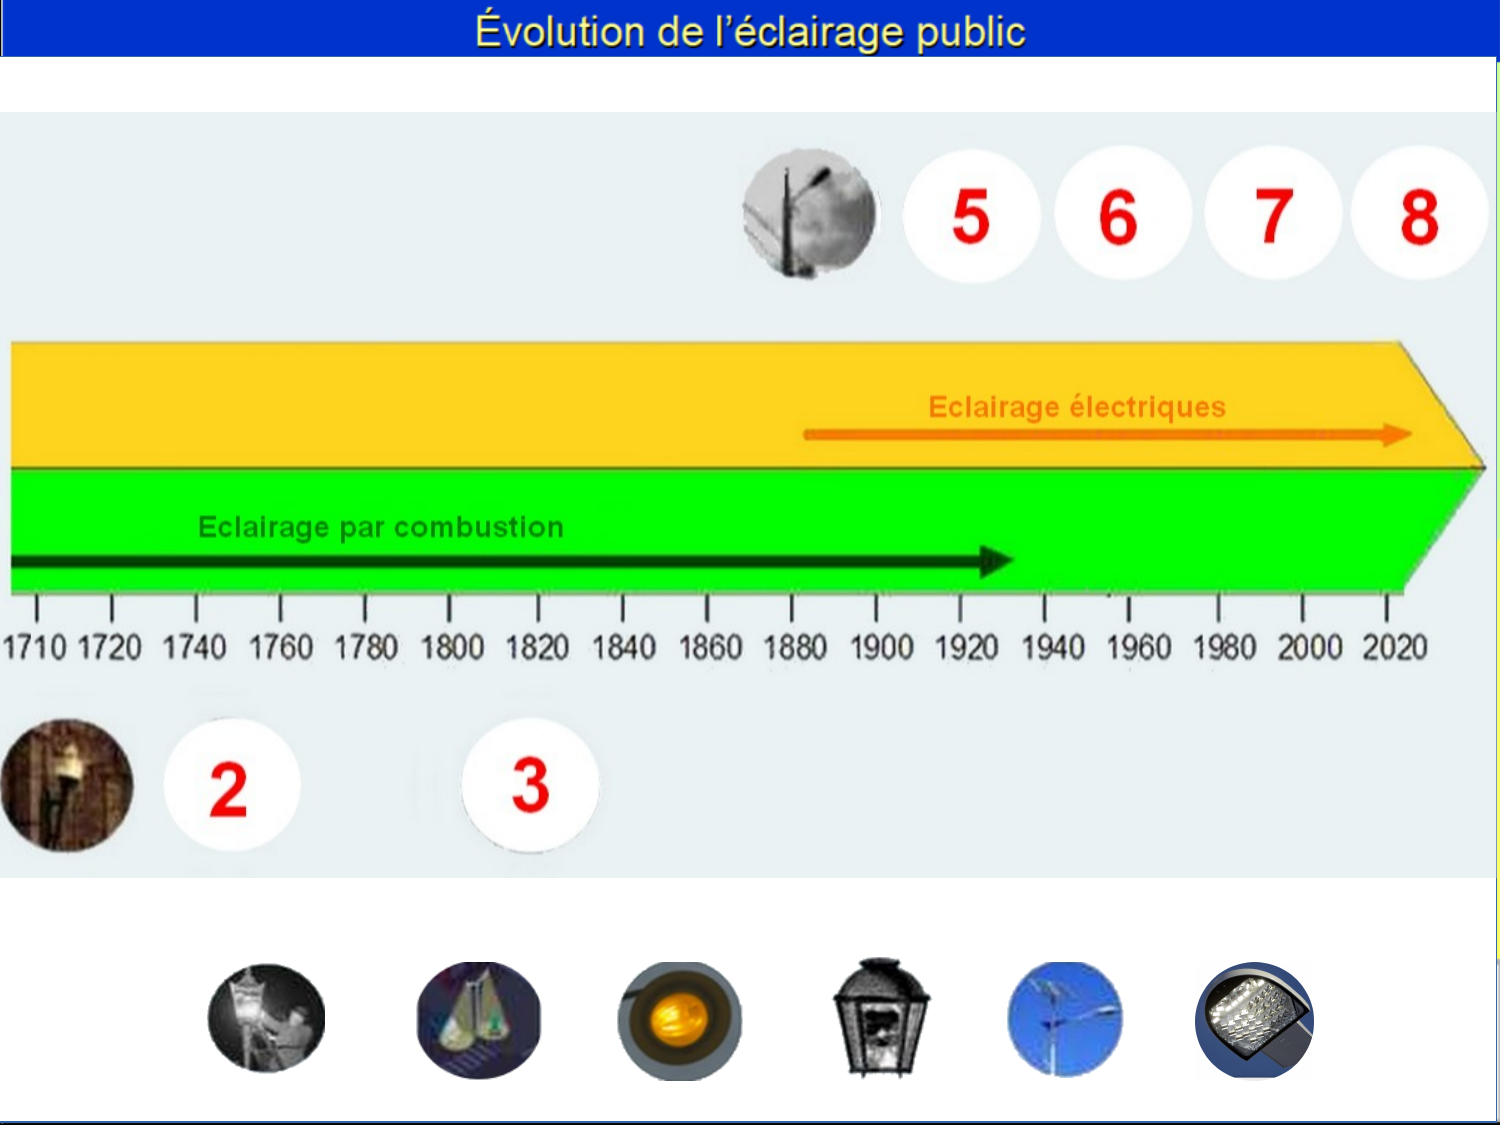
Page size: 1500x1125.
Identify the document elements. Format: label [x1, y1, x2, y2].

picture [0, 0, 1500, 1125]
text_box [0, 56, 1497, 112]
picture [817, 956, 946, 1087]
picture [1195, 962, 1314, 1081]
picture [415, 962, 546, 1081]
picture [616, 962, 747, 1081]
text_box [0, 878, 1497, 1123]
picture [206, 962, 325, 1075]
picture [1006, 962, 1125, 1078]
